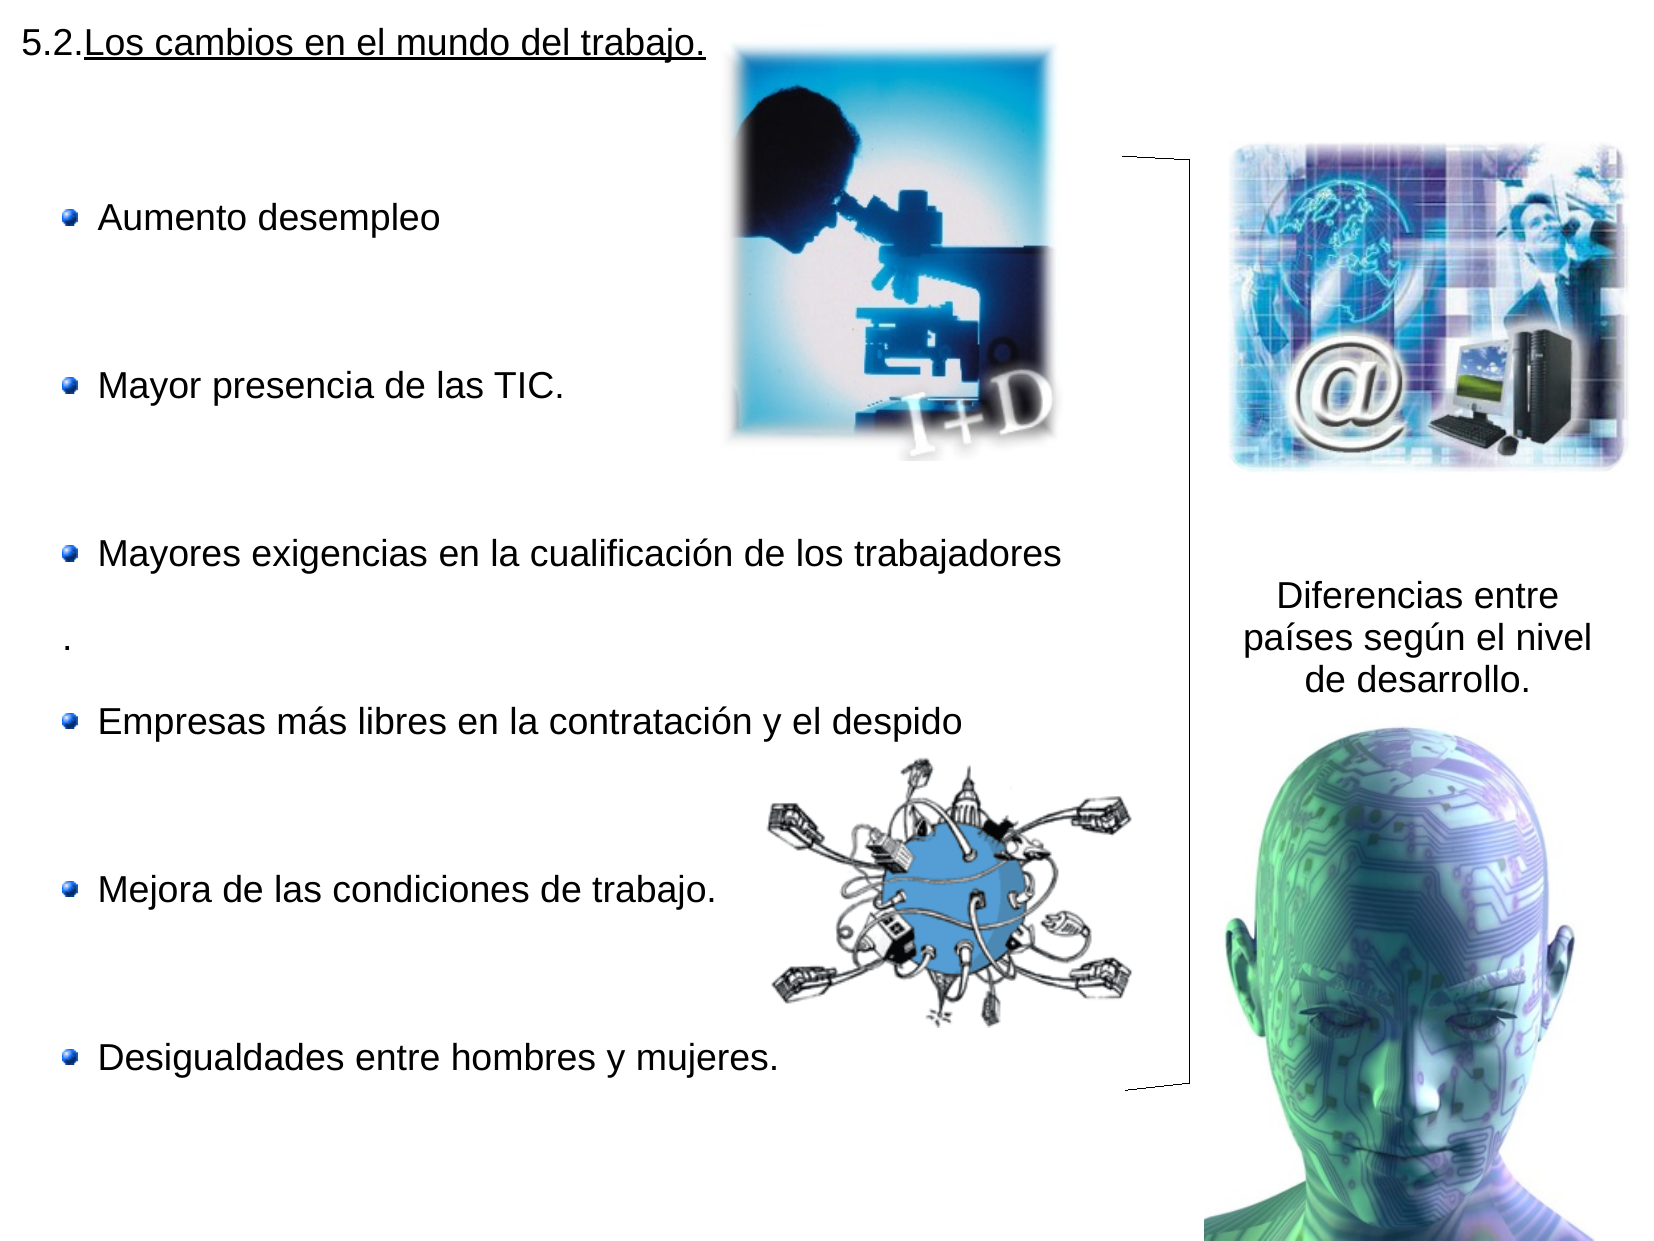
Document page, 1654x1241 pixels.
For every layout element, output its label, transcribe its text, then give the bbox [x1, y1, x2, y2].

picture [1204, 714, 1595, 1241]
picture [1228, 141, 1630, 473]
text_box 5.2.Los cambios en el mundo del trabajo. [6, 14, 721, 71]
text_box Diferencias entre países según el nivel de desarrollo. [1228, 566, 1608, 708]
text_box Aumento desempleo Mayor presencia de las TIC. Mayores exigencias en la cualificación de los trabajadores . Empresas más libres en la contratación y el despido Mejora de las condiciones de trabajo. Desigualdades entre hombres y mujeres. [47, 188, 1077, 1086]
picture [708, 23, 1077, 461]
picture [744, 755, 1158, 1028]
